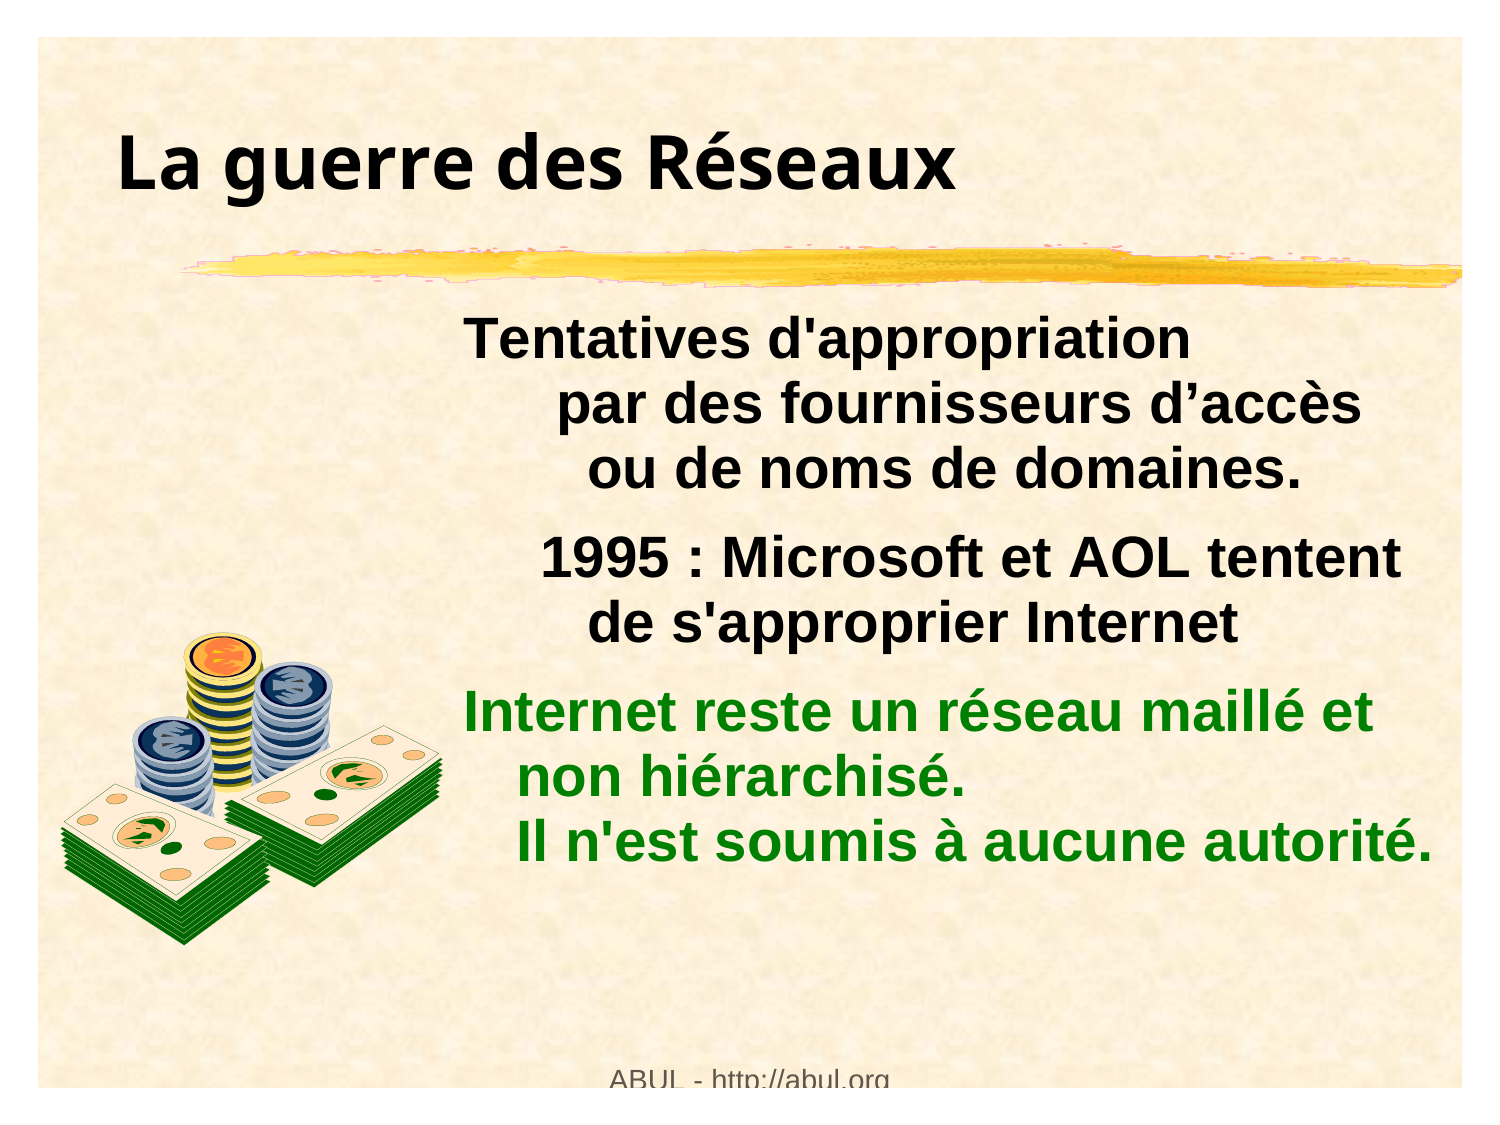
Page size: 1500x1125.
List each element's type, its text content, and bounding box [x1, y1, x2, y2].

picture [878, 1076, 886, 1088]
picture [748, 1076, 755, 1088]
picture [614, 1073, 621, 1082]
picture [788, 1082, 795, 1088]
picture [633, 1081, 643, 1088]
picture [612, 1084, 624, 1088]
picture [852, 1076, 860, 1088]
picture [732, 1076, 737, 1088]
title La guerre des Réseaux [101, 72, 1312, 248]
picture [633, 1072, 642, 1078]
list Tentatives d'appropriation par des fournisseurs d’accès ou de noms de domaines. 1995 : Microsoft et AOL tentent de s'approprier Internet Internet reste un réseau maillé et non hiérarchisé. Il n'est soumis à aucune autorité. [430, 298, 1463, 1039]
picture [716, 1076, 723, 1088]
picture [37, 37, 1463, 1088]
picture [806, 1076, 813, 1088]
